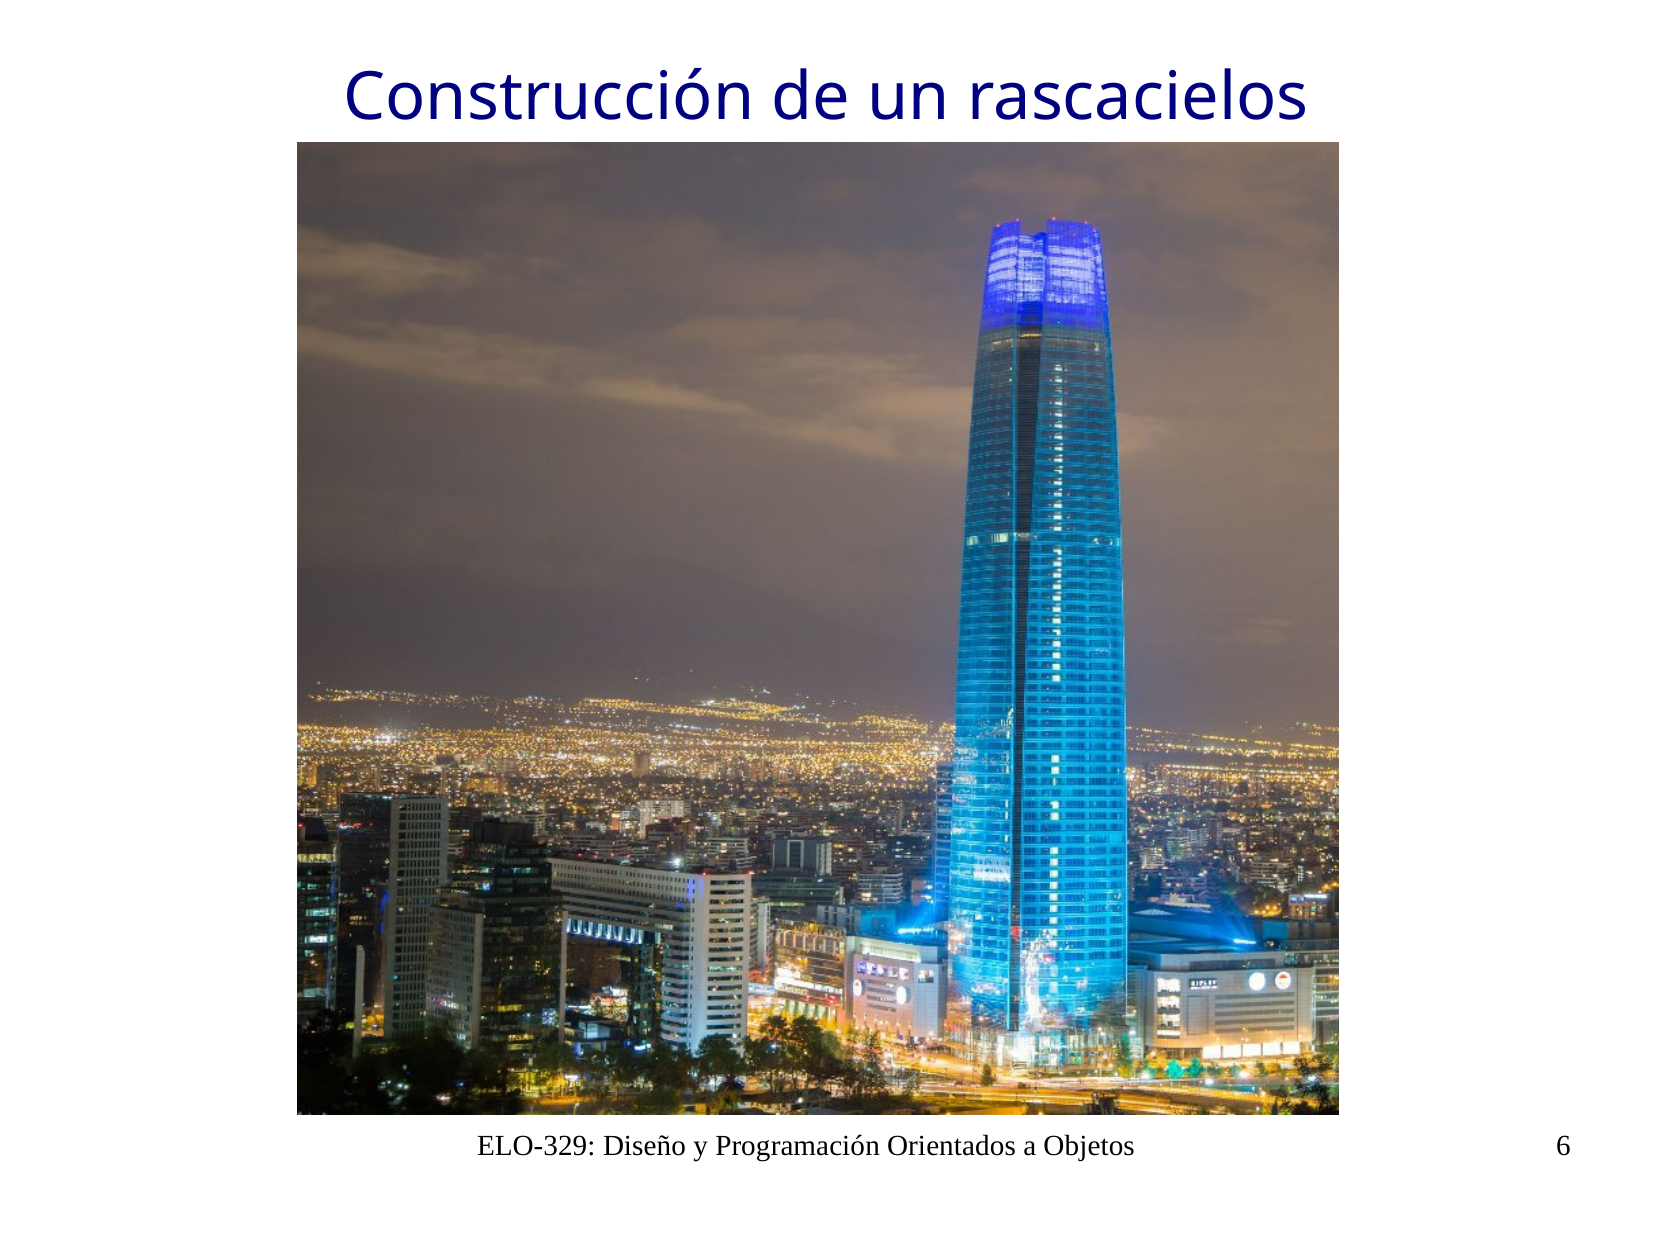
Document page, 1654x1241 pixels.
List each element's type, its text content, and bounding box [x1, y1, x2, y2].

picture [297, 142, 1339, 1115]
title Construcción de un rascacielos [82, 43, 1571, 145]
